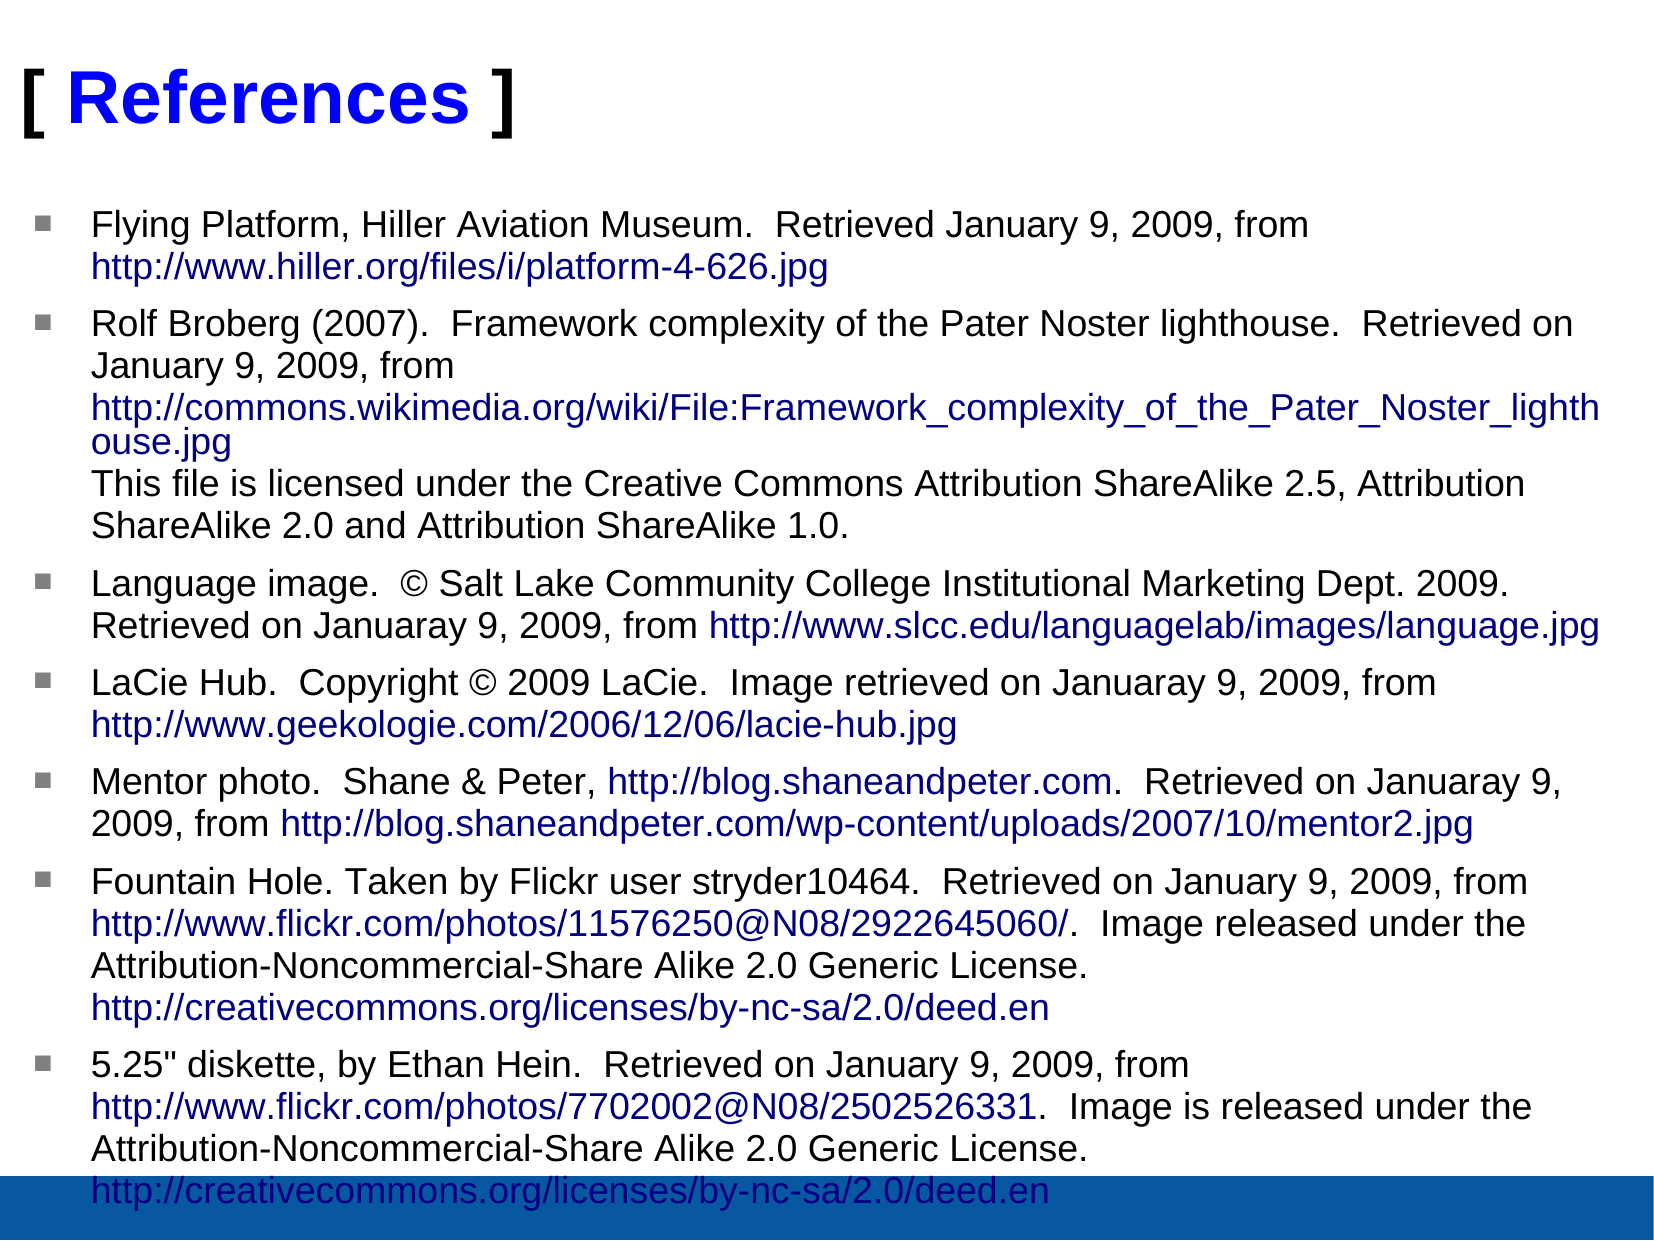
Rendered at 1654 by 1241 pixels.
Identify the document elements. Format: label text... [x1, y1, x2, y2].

list Flying Platform, Hiller Aviation Museum. Retrieved January 9, 2009, from http://www.hiller.org/files/i/platform-4-626.jpg Rolf Broberg (2007). Framework complexity of the Pater Noster lighthouse. Retrieved on January 9, 2009, from http://commons.wikimedia.org/wiki/File:Framework_complexity_of_the_Pater_Noster_lighthouse.jpgThis file is licensed under the Creative Commons Attribution ShareAlike 2.5, Attribution ShareAlike 2.0 and Attribution ShareAlike 1.0. Language image. © Salt Lake Community College Institutional Marketing Dept. 2009. Retrieved on Januaray 9, 2009, from http://www.slcc.edu/languagelab/images/language.jpg LaCie Hub. Copyright © 2009 LaCie. Image retrieved on Januaray 9, 2009, from http://www.geekologie.com/2006/12/06/lacie-hub.jpg Mentor photo. Shane & Peter, http://blog.shaneandpeter.com. Retrieved on Januaray 9, 2009, from http://blog.shaneandpeter.com/wp-content/uploads/2007/10/mentor2.jpg Fountain Hole. Taken by Flickr user stryder10464. Retrieved on January 9, 2009, from http://www.flickr.com/photos/11576250@N08/2922645060/. Image released under the Attribution-Noncommercial-Share Alike 2.0 Generic License. http://creativecommons.org/licenses/by-nc-sa/2.0/deed.en 5.25" diskette, by Ethan Hein. Retrieved on January 9, 2009, from http://www.flickr.com/photos/7702002@N08/2502526331. Image is released under the Attribution-Noncommercial-Share Alike 2.0 Generic License. http://creativecommons.org/licenses/by-nc-sa/2.0/deed.en [35, 203, 1606, 1235]
title [ References ] [0, 42, 1405, 153]
picture [0, 1176, 1654, 1240]
